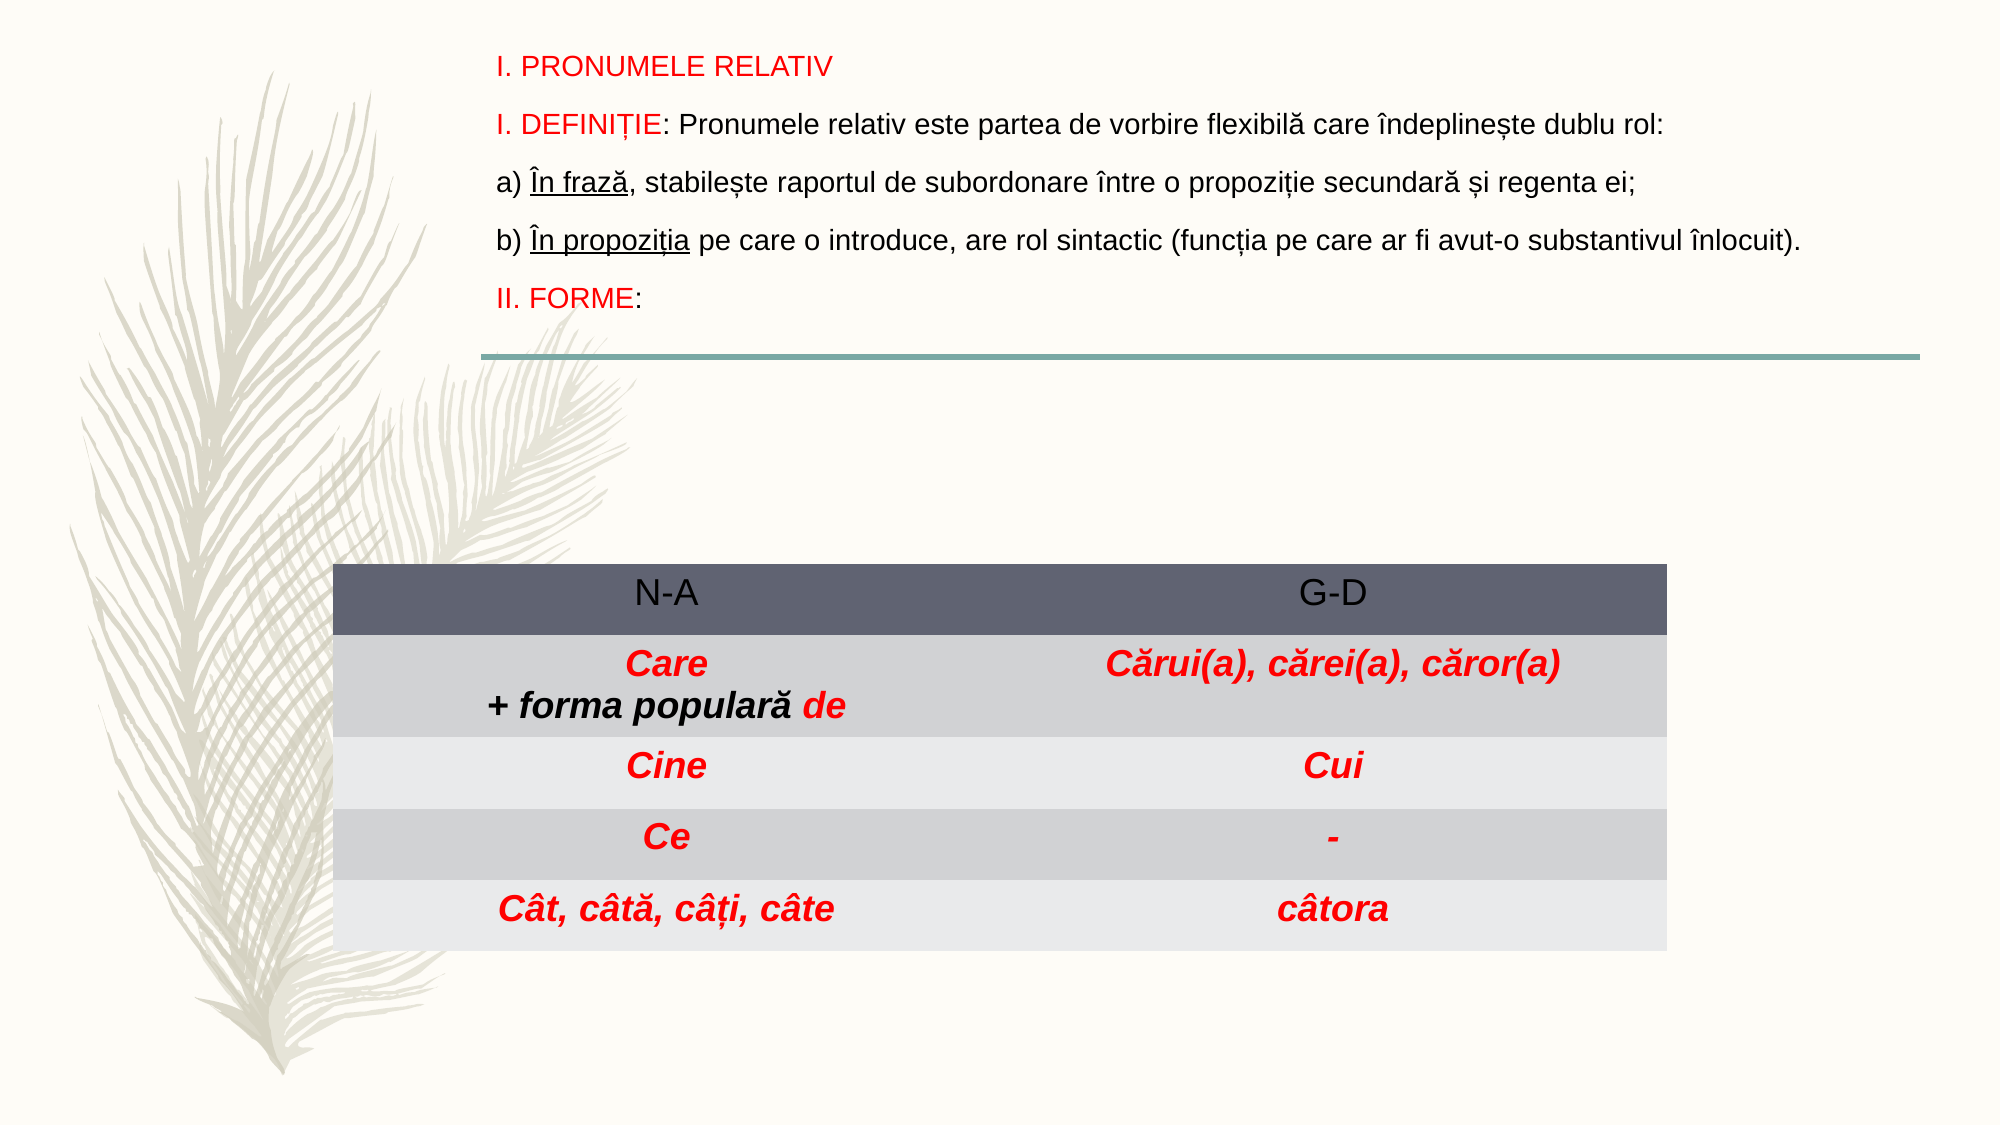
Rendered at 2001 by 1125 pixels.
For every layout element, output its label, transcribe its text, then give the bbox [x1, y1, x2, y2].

table_cell Care + forma populară de [333, 635, 1000, 737]
table_cell - [1000, 809, 1667, 880]
table_cell Cui [1000, 737, 1667, 809]
table_cell Cărui(a), cărei(a), căror(a) [1000, 635, 1667, 737]
table_cell Cine [333, 737, 1000, 809]
table_cell Cât, câtă, câți, câte [333, 880, 1000, 951]
table_cell câtora [1000, 880, 1667, 951]
table_header G-D [1000, 564, 1667, 635]
list I. PRONUMELE RELATIV I. DEFINIȚIE: Pronumele relativ este partea de vorbire flexibilă care îndeplinește dublu rol: a) În frază, stabilește raportul de subordonare între o propoziție secundară și regenta ei; b) În propoziția pe care o introduce, are rol sintactic (funcția pe care ar fi avut-o substantivul înlocuit). II. FORME: [481, 35, 1920, 999]
table_header N-A [333, 564, 1000, 635]
table_cell Ce [333, 809, 1000, 880]
